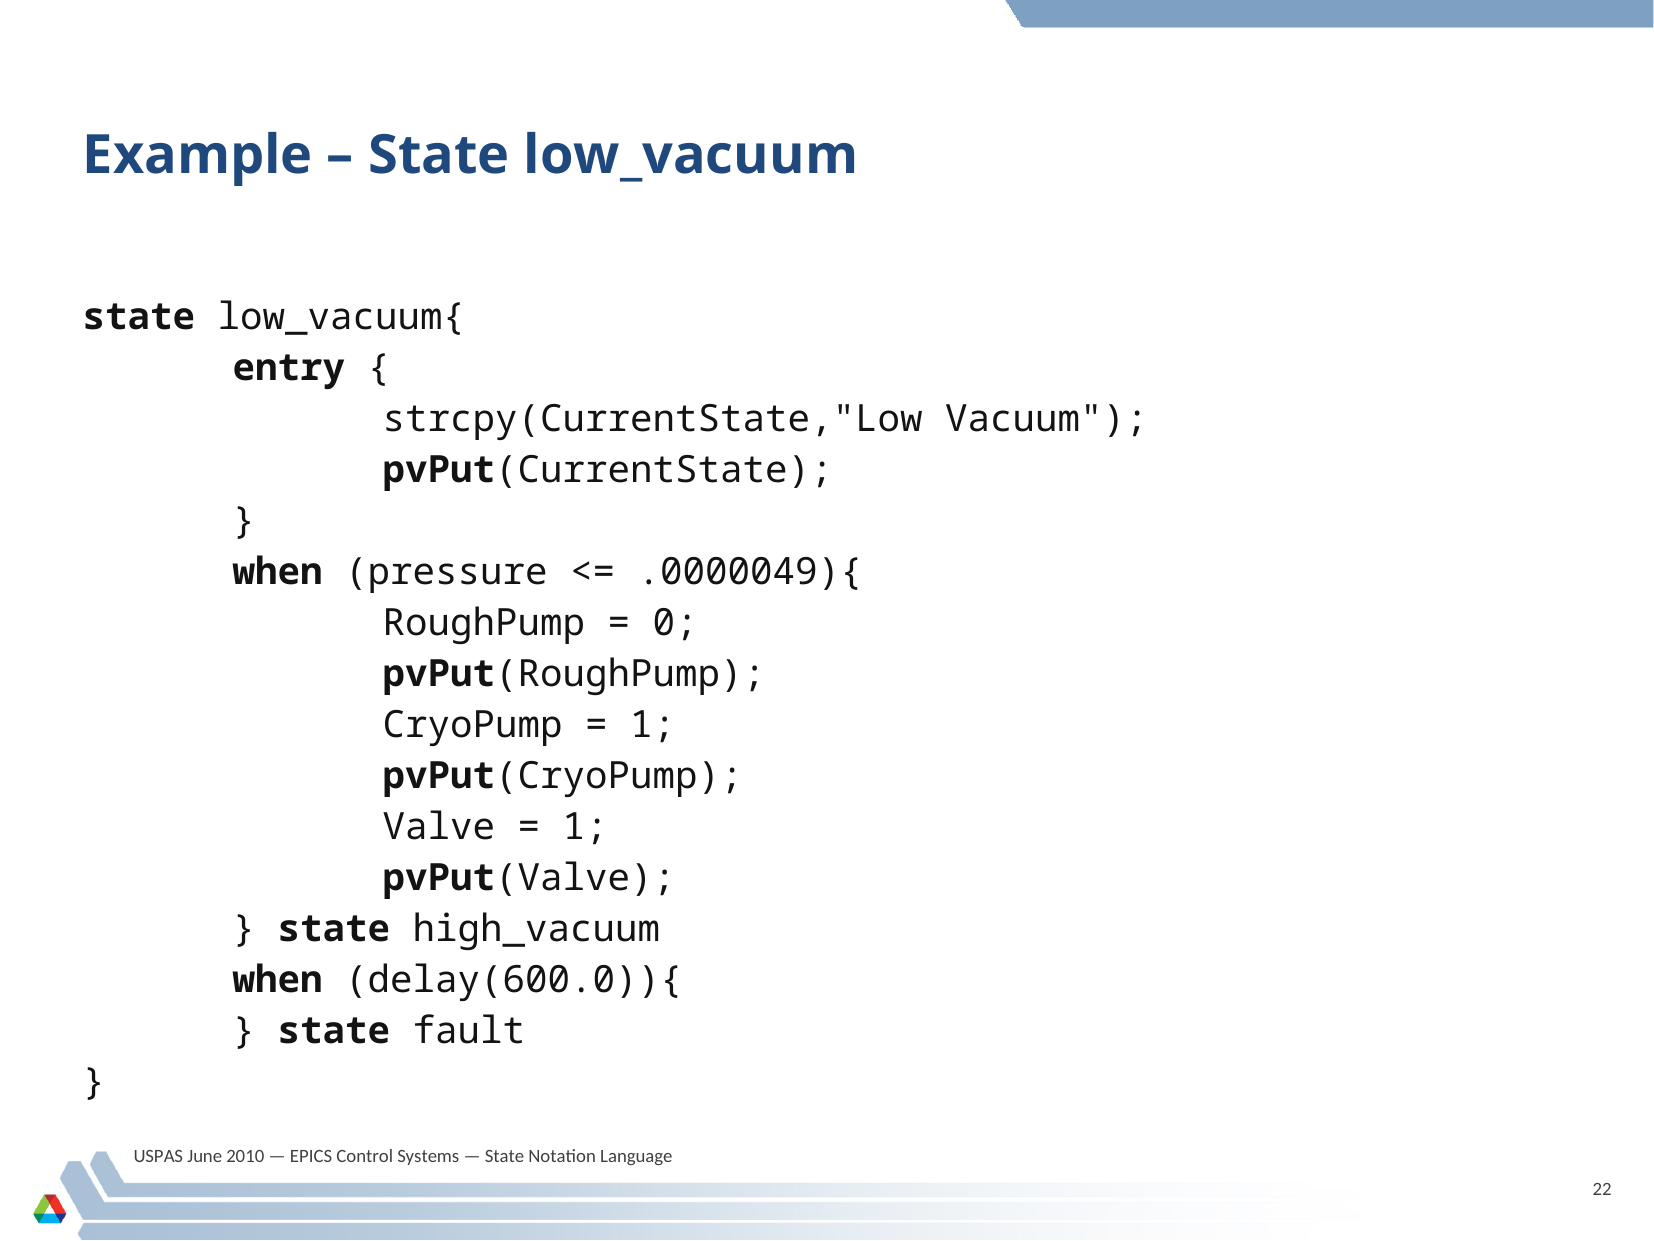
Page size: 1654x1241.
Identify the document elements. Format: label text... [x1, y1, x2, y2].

picture [0, 0, 1654, 29]
list state low_vacuum{ entry { strcpy(CurrentState,"Low Vacuum"); pvPut(CurrentState); } when (pressure <= .0000049){ RoughPump = 0; pvPut(RoughPump); CryoPump = 1; pvPut(CryoPump); Valve = 1; pvPut(Valve); } state high_vacuum when (delay(600.0)){ } state fault } [82, 289, 1571, 1108]
picture [0, 1143, 1654, 1240]
title Example – State low_vacuum [82, 49, 1571, 257]
